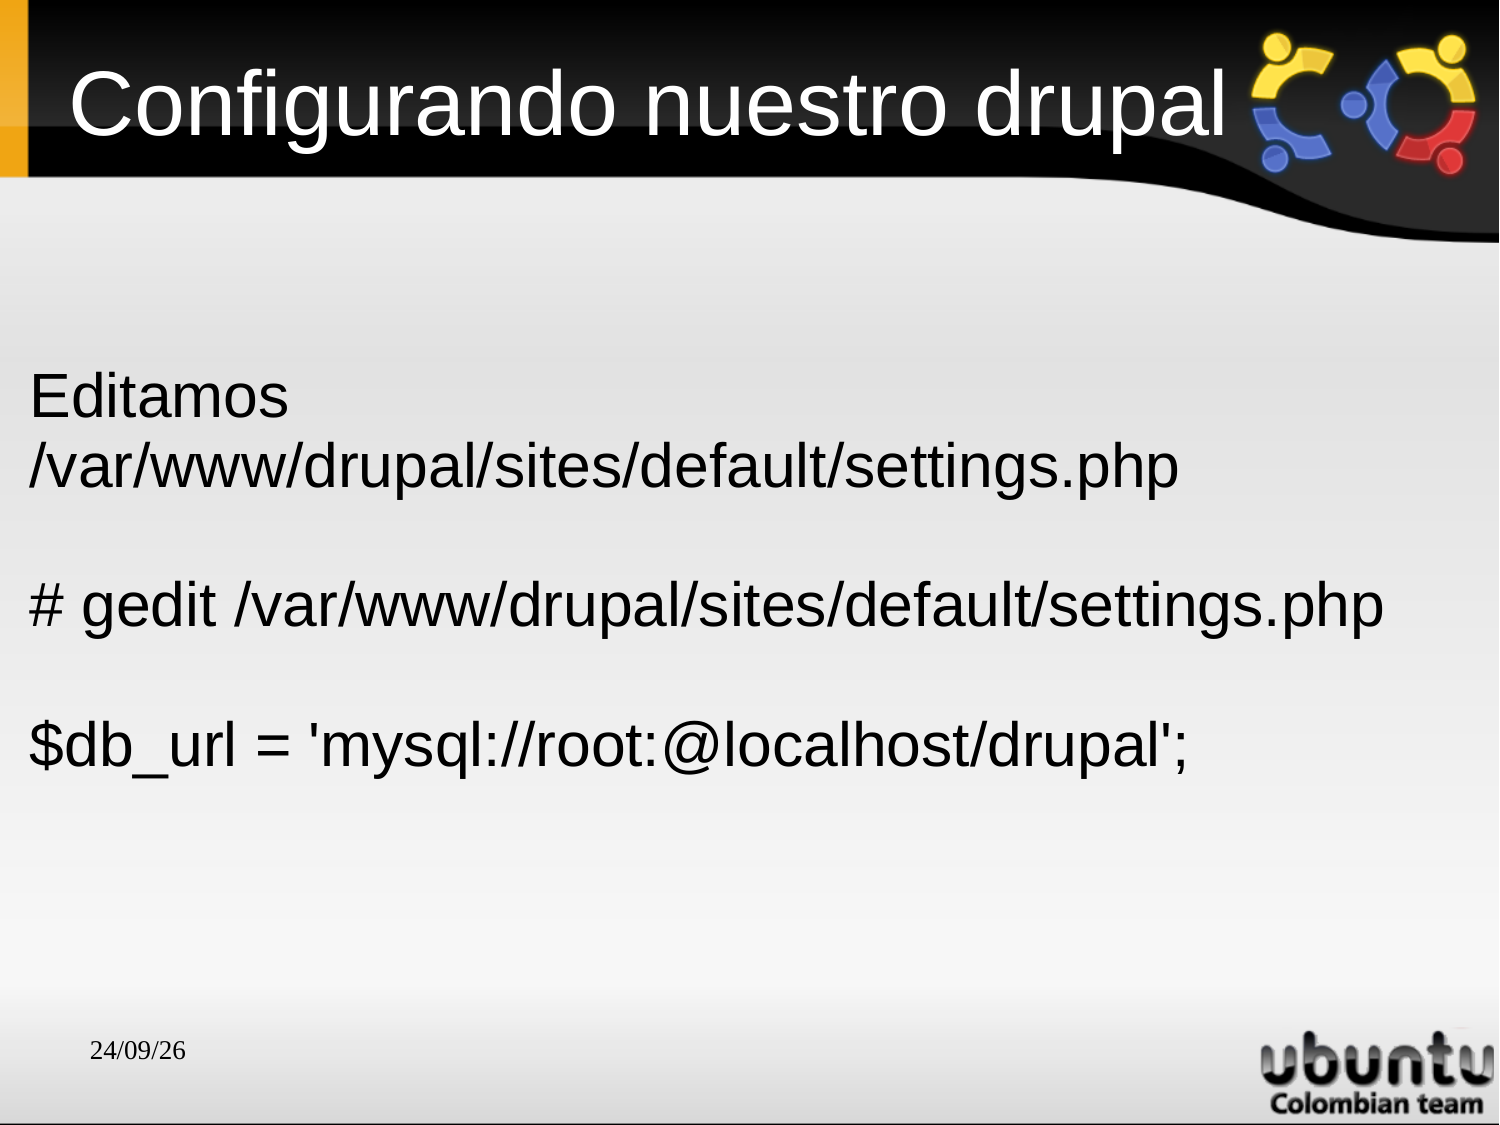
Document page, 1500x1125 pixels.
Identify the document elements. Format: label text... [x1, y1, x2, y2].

title Editamos /var/www/drupal/sites/default/settings.php # gedit /var/www/drupal/sites/default/settings.php $db_url = 'mysql://root:@localhost/drupal'; [29, 360, 1447, 780]
picture [0, 0, 1499, 1125]
title Configurando nuestro drupal [59, 29, 1241, 178]
